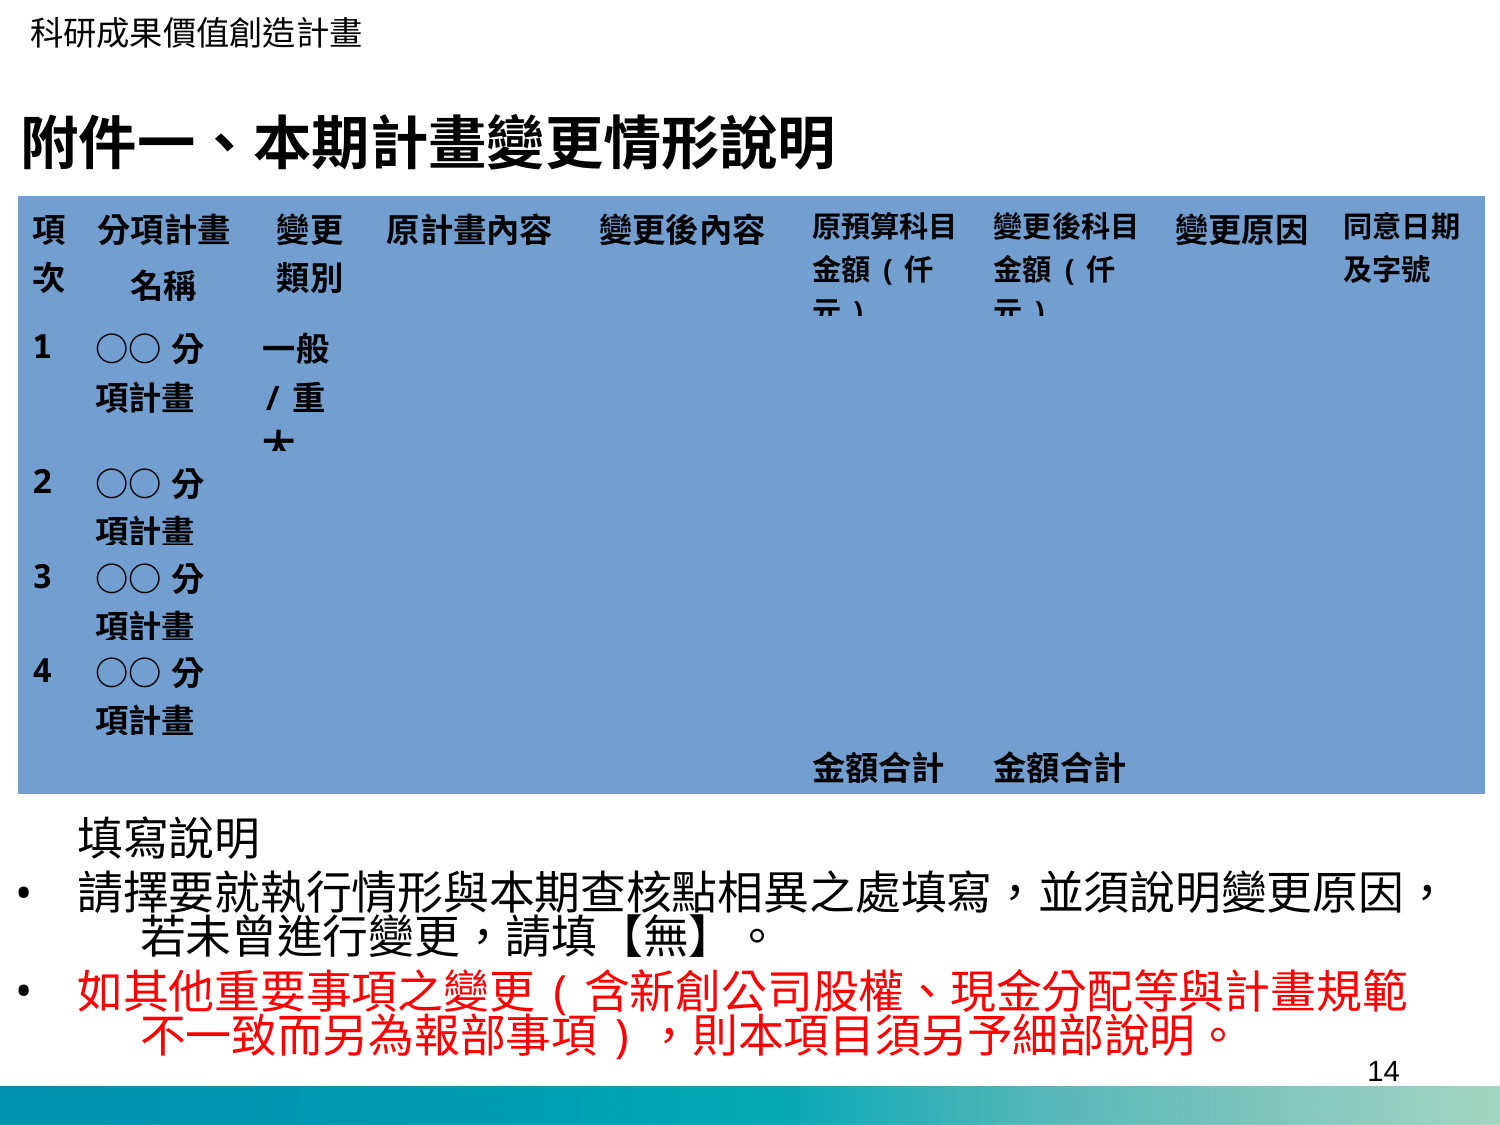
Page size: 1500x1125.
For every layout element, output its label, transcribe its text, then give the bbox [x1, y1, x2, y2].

table_cell [1161, 735, 1329, 794]
table_header 變更後內容 [585, 196, 797, 316]
table_cell 金額合計 [979, 735, 1161, 794]
table_cell [1161, 316, 1329, 451]
table_cell ○○分項計畫 [80, 545, 248, 640]
table_cell [1329, 735, 1485, 794]
table_cell [248, 640, 372, 735]
table_cell [18, 735, 80, 794]
table_header 變更後科目金額(仟元) [979, 196, 1161, 316]
table_cell [248, 451, 372, 545]
table_cell [372, 640, 585, 735]
table_cell [797, 640, 979, 735]
table_cell [1161, 545, 1329, 640]
table_cell [797, 451, 979, 545]
table_cell [979, 316, 1161, 451]
table_header 原計畫內容 [372, 196, 585, 316]
table_header 同意日期及字號 [1329, 196, 1485, 316]
table_cell [372, 545, 585, 640]
table_cell 4 [18, 640, 80, 735]
table_cell [797, 316, 979, 451]
table_cell 2 [18, 451, 80, 545]
table_cell ○○分項計畫 [80, 640, 248, 735]
table_cell [585, 316, 797, 451]
table_cell [585, 640, 797, 735]
text_box 13 [1352, 1044, 1500, 1123]
table_cell [585, 735, 797, 794]
text_box 附件一、本期計畫變更情形說明 [5, 98, 861, 185]
table_cell 金額合計 [797, 735, 979, 794]
table_cell [979, 640, 1161, 735]
table_cell [1329, 316, 1485, 451]
table_cell [1329, 451, 1485, 545]
table_cell [248, 545, 372, 640]
table_cell [979, 545, 1161, 640]
table_cell [372, 316, 585, 451]
table_cell [979, 451, 1161, 545]
table_cell [585, 451, 797, 545]
table_cell [372, 451, 585, 545]
table_cell [1329, 640, 1485, 735]
table_cell [80, 735, 248, 794]
table_cell 一般/重大 [248, 316, 372, 451]
table_header 項次 [18, 196, 80, 316]
table_cell [1329, 545, 1485, 640]
table_cell 3 [18, 545, 80, 640]
table_cell 1 [18, 316, 80, 451]
table_header 原預算科目金額(仟元) [797, 196, 979, 316]
table_cell [1161, 451, 1329, 545]
table_header 變更原因 [1161, 196, 1329, 316]
table_cell ○○分項計畫 [80, 316, 248, 451]
table_cell ○○分項計畫 [80, 451, 248, 545]
table_cell [797, 545, 979, 640]
table_header 變更類別 [248, 196, 372, 316]
table_cell [1161, 640, 1329, 735]
table_cell [248, 735, 372, 794]
table_cell [372, 735, 585, 794]
list 填寫說明 請擇要就執行情形與本期查核點相異之處填寫，並須說明變更原因，若未曾進行變更，請填【無】。 如其他重要事項之變更(含新創公司股權、現金分配等與計畫規範不一致而另為報部事項)，則本項目須另予細部說明。 [0, 813, 1467, 1125]
table_cell [585, 545, 797, 640]
table_header 分項計畫 名稱 [80, 196, 248, 316]
